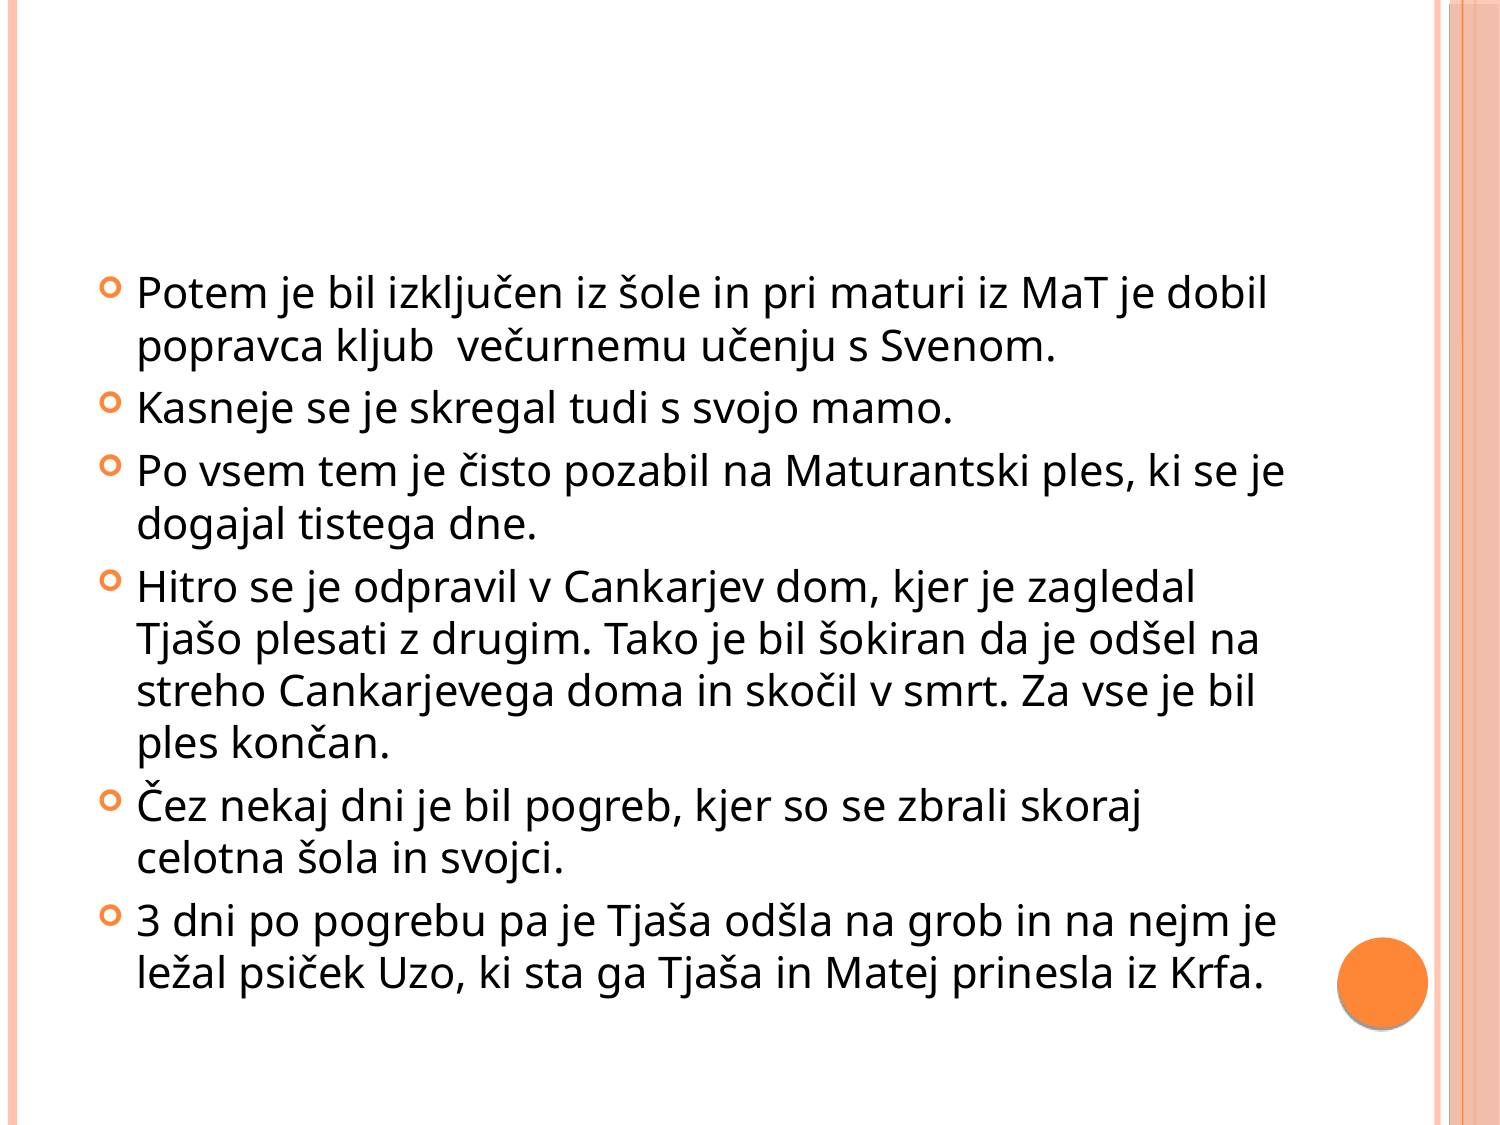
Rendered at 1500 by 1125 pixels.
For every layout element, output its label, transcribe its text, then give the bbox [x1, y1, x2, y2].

list Potem je bil izključen iz šole in pri maturi iz MaT je dobil popravca kljub večurnemu učenju s Svenom. Kasneje se je skregal tudi s svojo mamo. Po vsem tem je čisto pozabil na Maturantski ples, ki se je dogajal tistega dne. Hitro se je odpravil v Cankarjev dom, kjer je zagledal Tjašo plesati z drugim. Tako je bil šokiran da je odšel na streho Cankarjevega doma in skočil v smrt. Za vse je bil ples končan. Čez nekaj dni je bil pogreb, kjer so se zbrali skoraj celotna šola in svojci. 3 dni po pogrebu pa je Tjaša odšla na grob in na nejm je ležal psiček Uzo, ki sta ga Tjaša in Matej prinesla iz Krfa. [82, 257, 1307, 1058]
